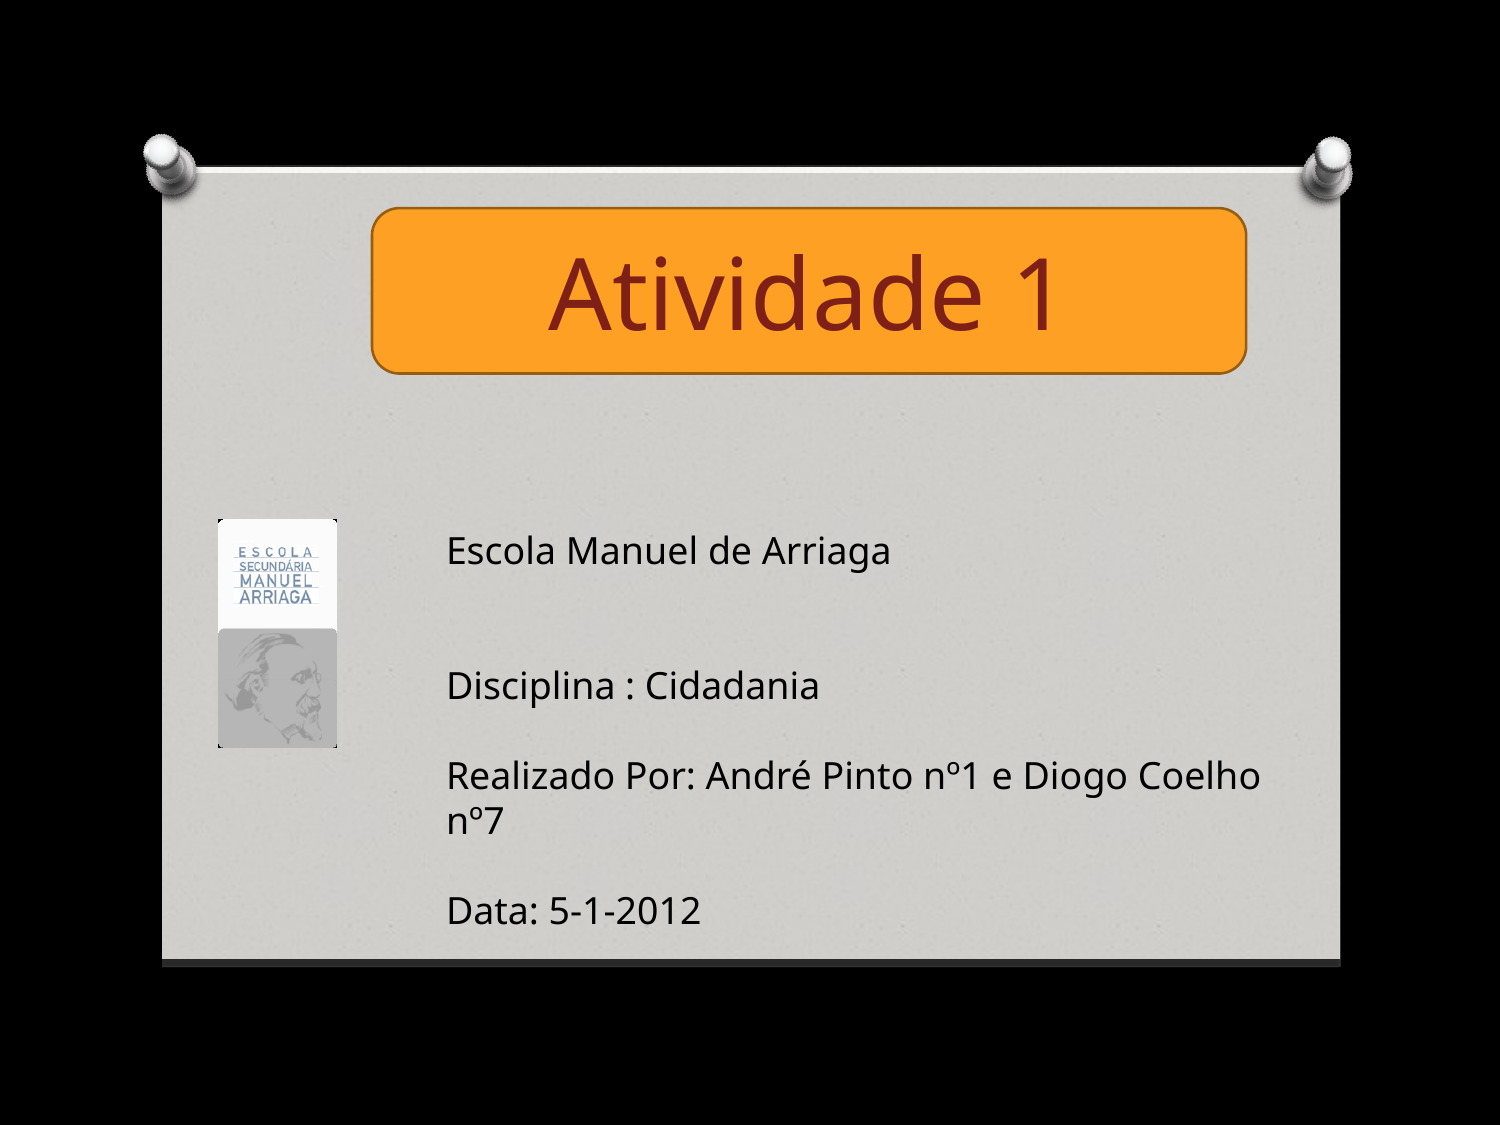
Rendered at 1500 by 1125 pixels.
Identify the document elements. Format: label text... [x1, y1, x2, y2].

text_box Atividade 1 [371, 208, 1247, 374]
picture [218, 519, 337, 748]
text_box Escola Manuel de Arriaga Disciplina : Cidadania Realizado Por: André Pinto nº1 e Diogo Coelho nº7 Data: 5-1-2012 [431, 519, 1337, 898]
